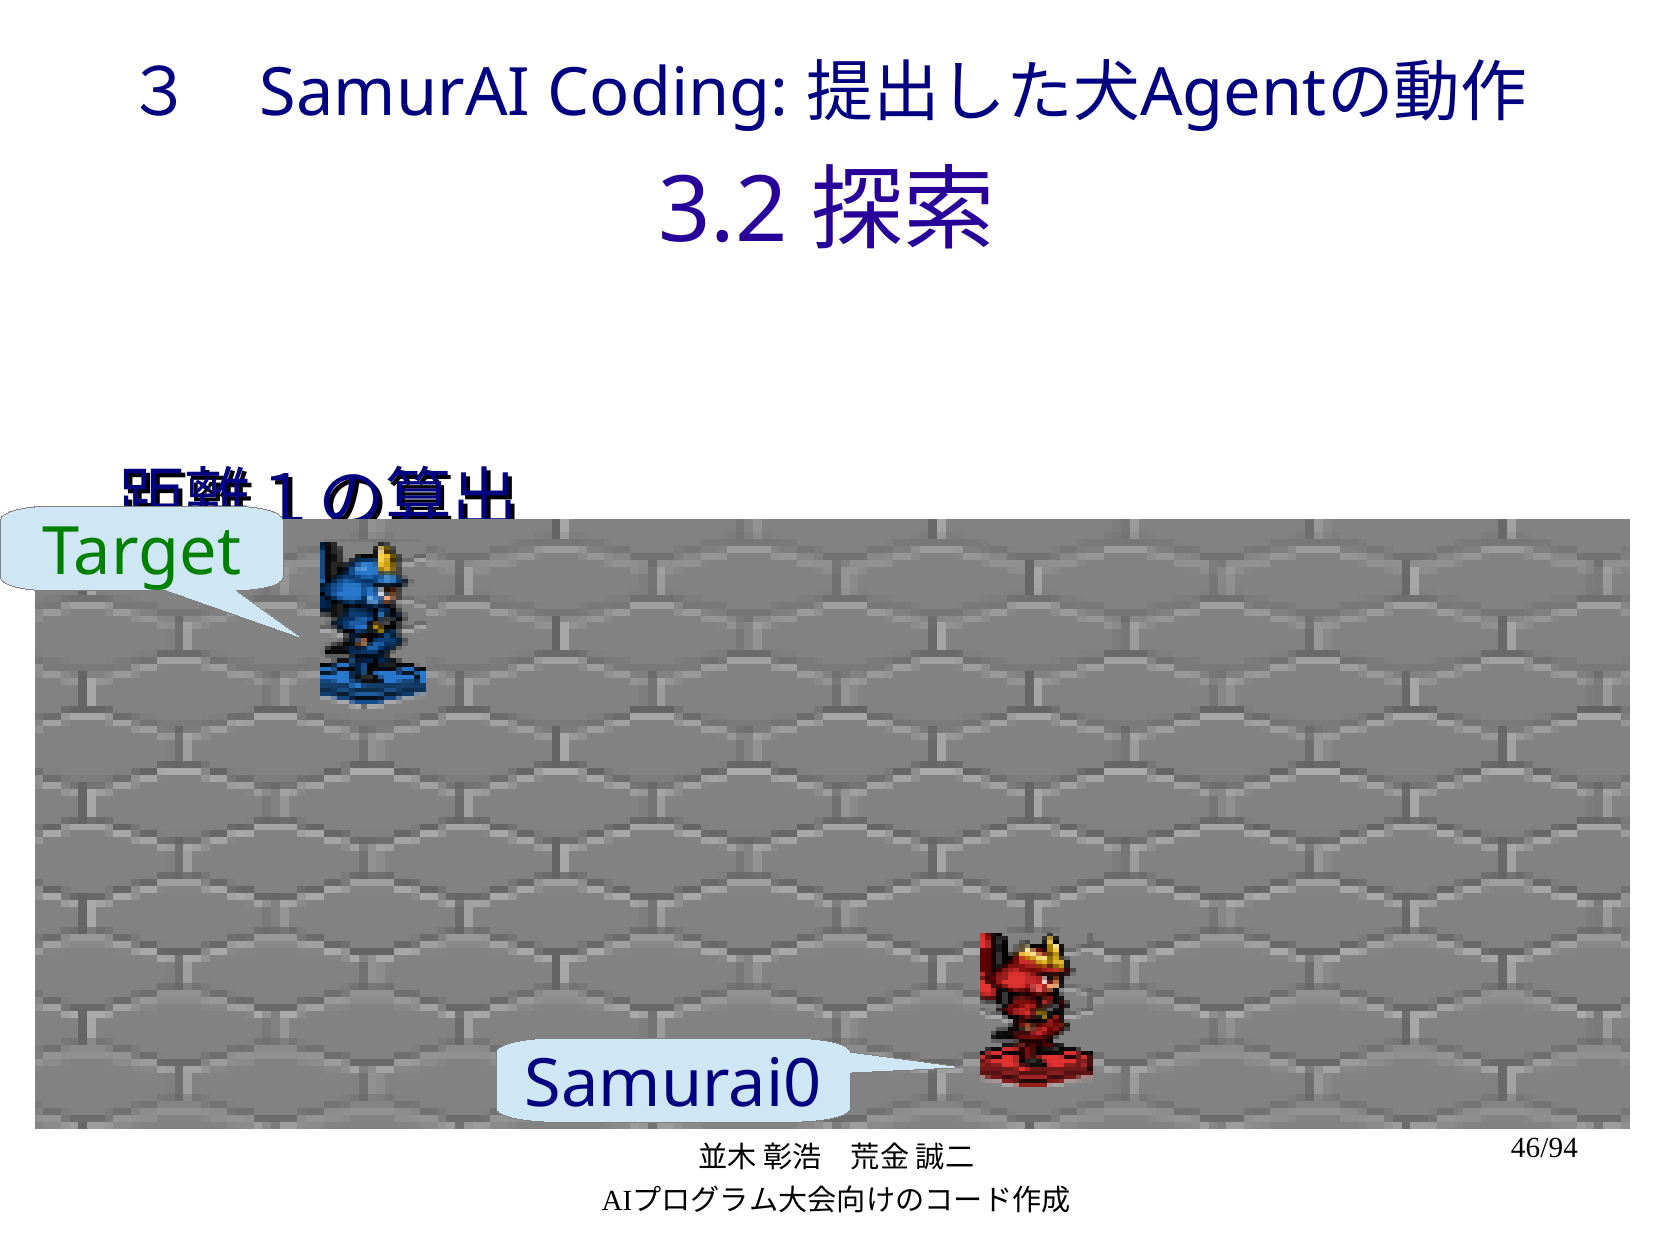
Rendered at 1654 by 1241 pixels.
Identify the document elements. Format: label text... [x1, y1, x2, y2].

text_box Target [0, 506, 304, 640]
picture [35, 519, 1630, 1129]
title ３ SamurAI Coding: 提出した犬Agentの動作3.2 探索 [82, 49, 1571, 257]
text_box Samurai0 [496, 1038, 966, 1123]
list 距離１の算出 [118, 324, 1571, 519]
